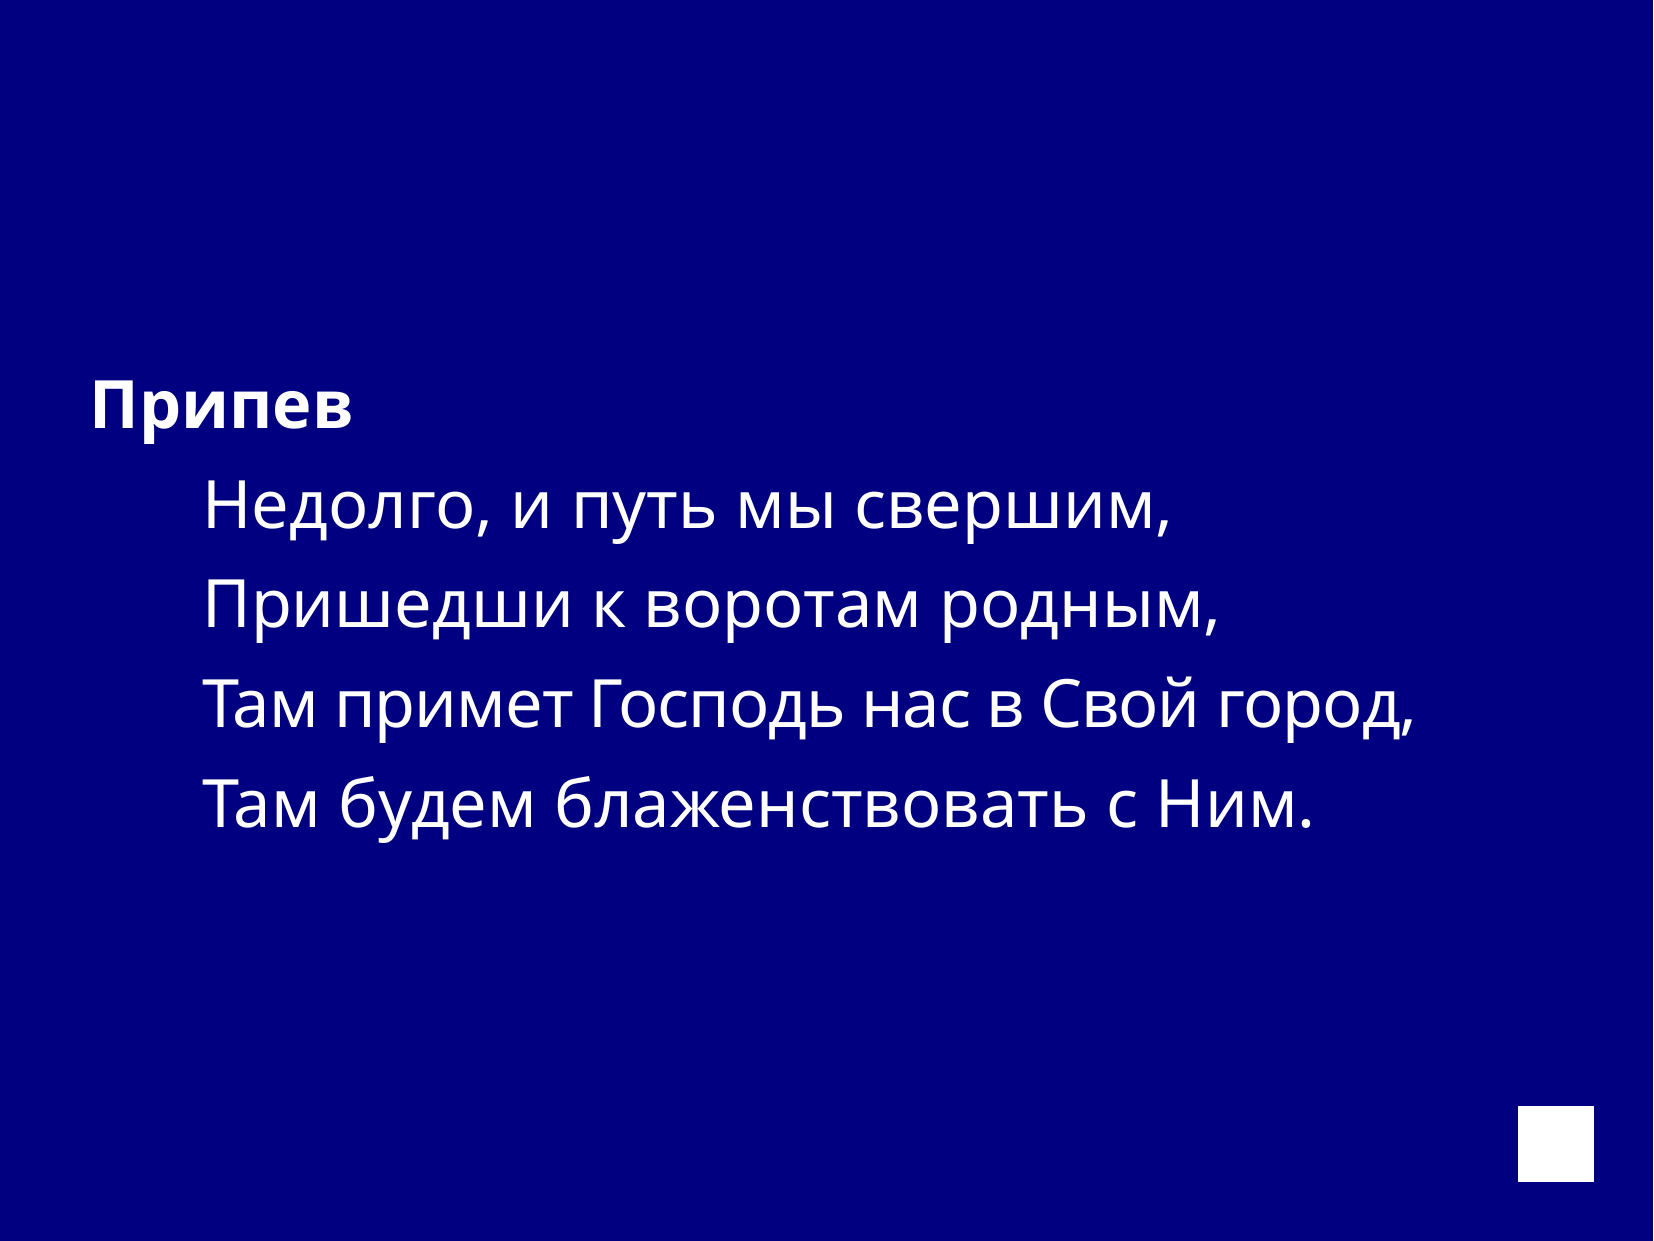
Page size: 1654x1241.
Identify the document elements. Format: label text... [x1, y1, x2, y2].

text_box Припев Недолго, и путь мы свершим, Пришедши к воротам родным, Там примет Господь нас в Свой город, Там будем блаженствовать с Ним. [75, 150, 1576, 1163]
text_box [1518, 1106, 1594, 1182]
